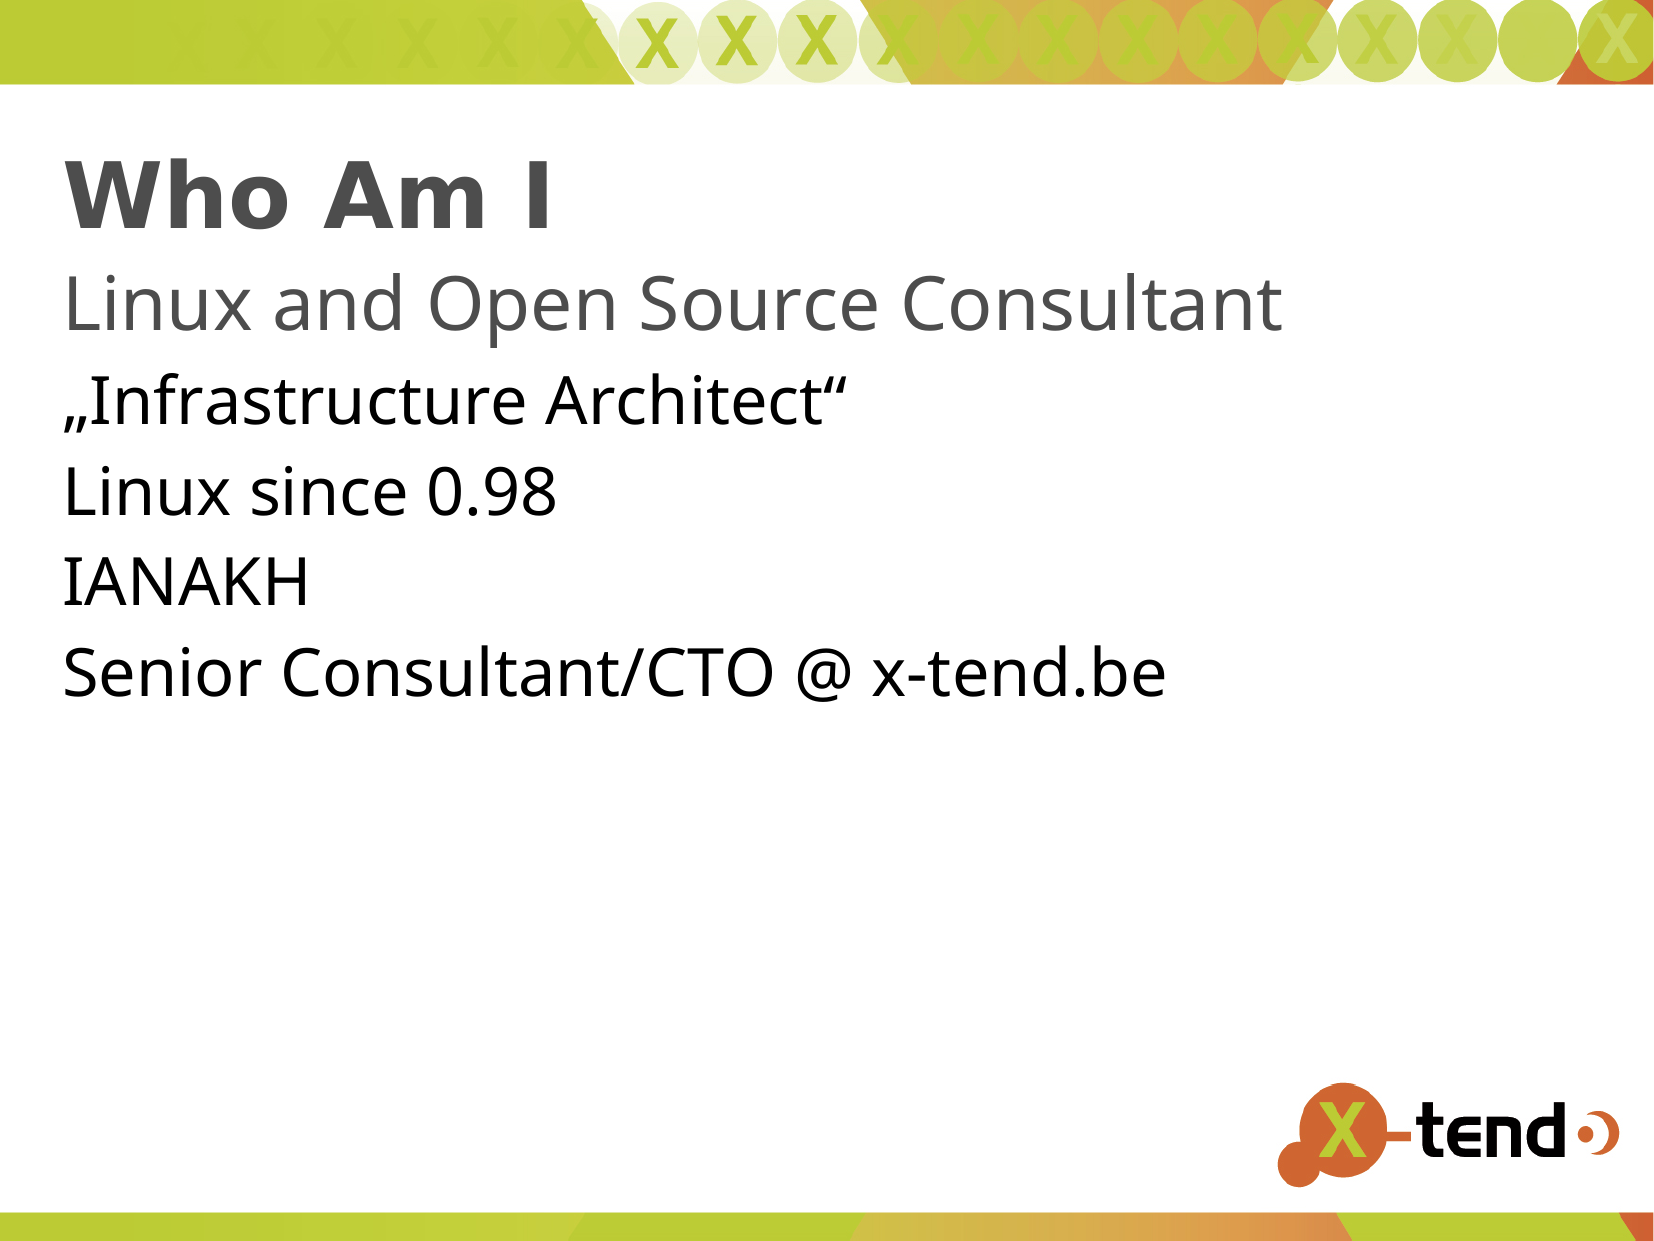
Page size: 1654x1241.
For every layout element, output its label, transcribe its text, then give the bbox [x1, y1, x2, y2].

text_box Who Am I Linux and Open Source Consultant „Infrastructure Architect“ Linux since 0.98 IANAKH Senior Consultant/CTO @ x-tend.be [47, 135, 1426, 1236]
picture [0, 0, 1654, 1241]
